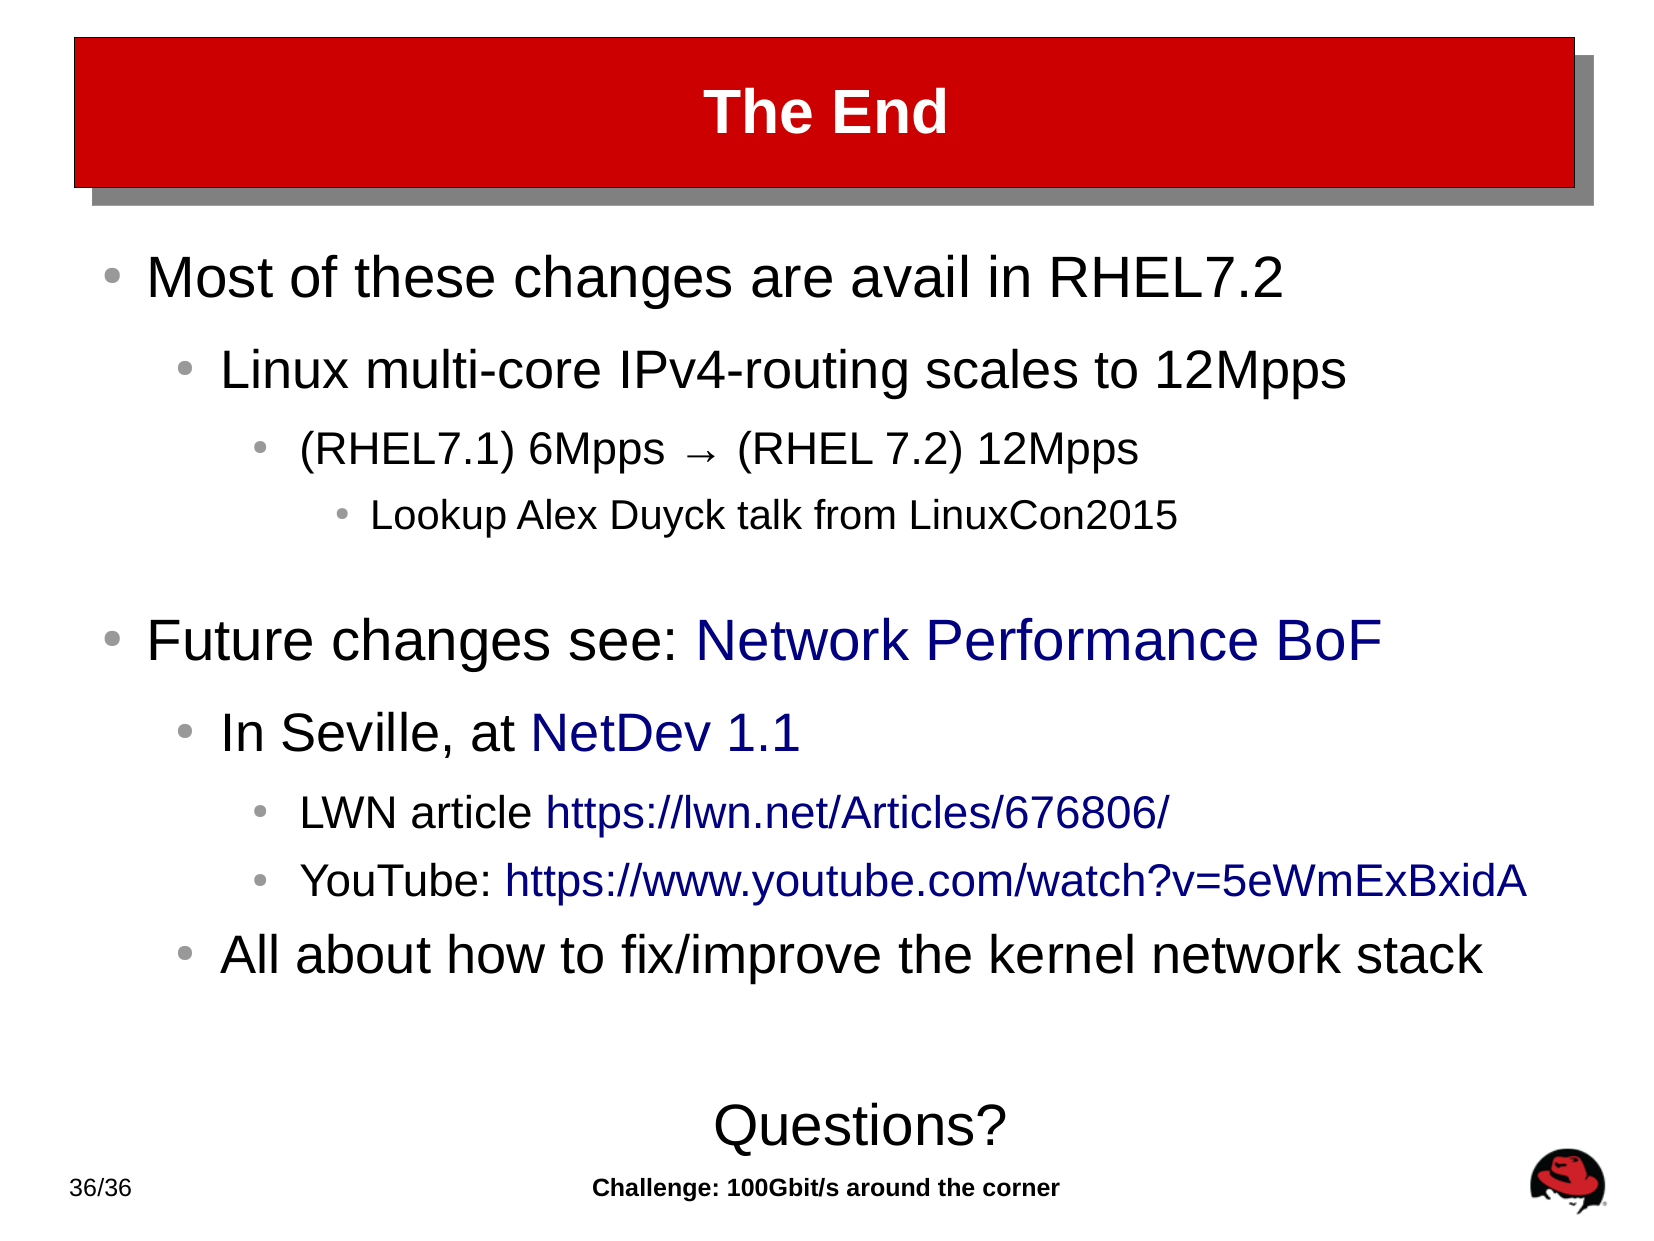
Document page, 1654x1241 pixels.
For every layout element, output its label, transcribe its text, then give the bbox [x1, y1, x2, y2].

list Most of these changes are avail in RHEL7.2 Linux multi-core IPv4-routing scales to 12Mpps (RHEL7.1) 6Mpps → (RHEL 7.2) 12Mpps Lookup Alex Duyck talk from LinuxCon2015 Future changes see: Network Performance BoF In Seville, at NetDev 1.1 LWN article https://lwn.net/Articles/676806/ YouTube: https://www.youtube.com/watch?v=5eWmExBxidA All about how to fix/improve the kernel network stack Questions? [86, 244, 1575, 1158]
title The End [82, 37, 1571, 188]
picture [1529, 1146, 1613, 1224]
